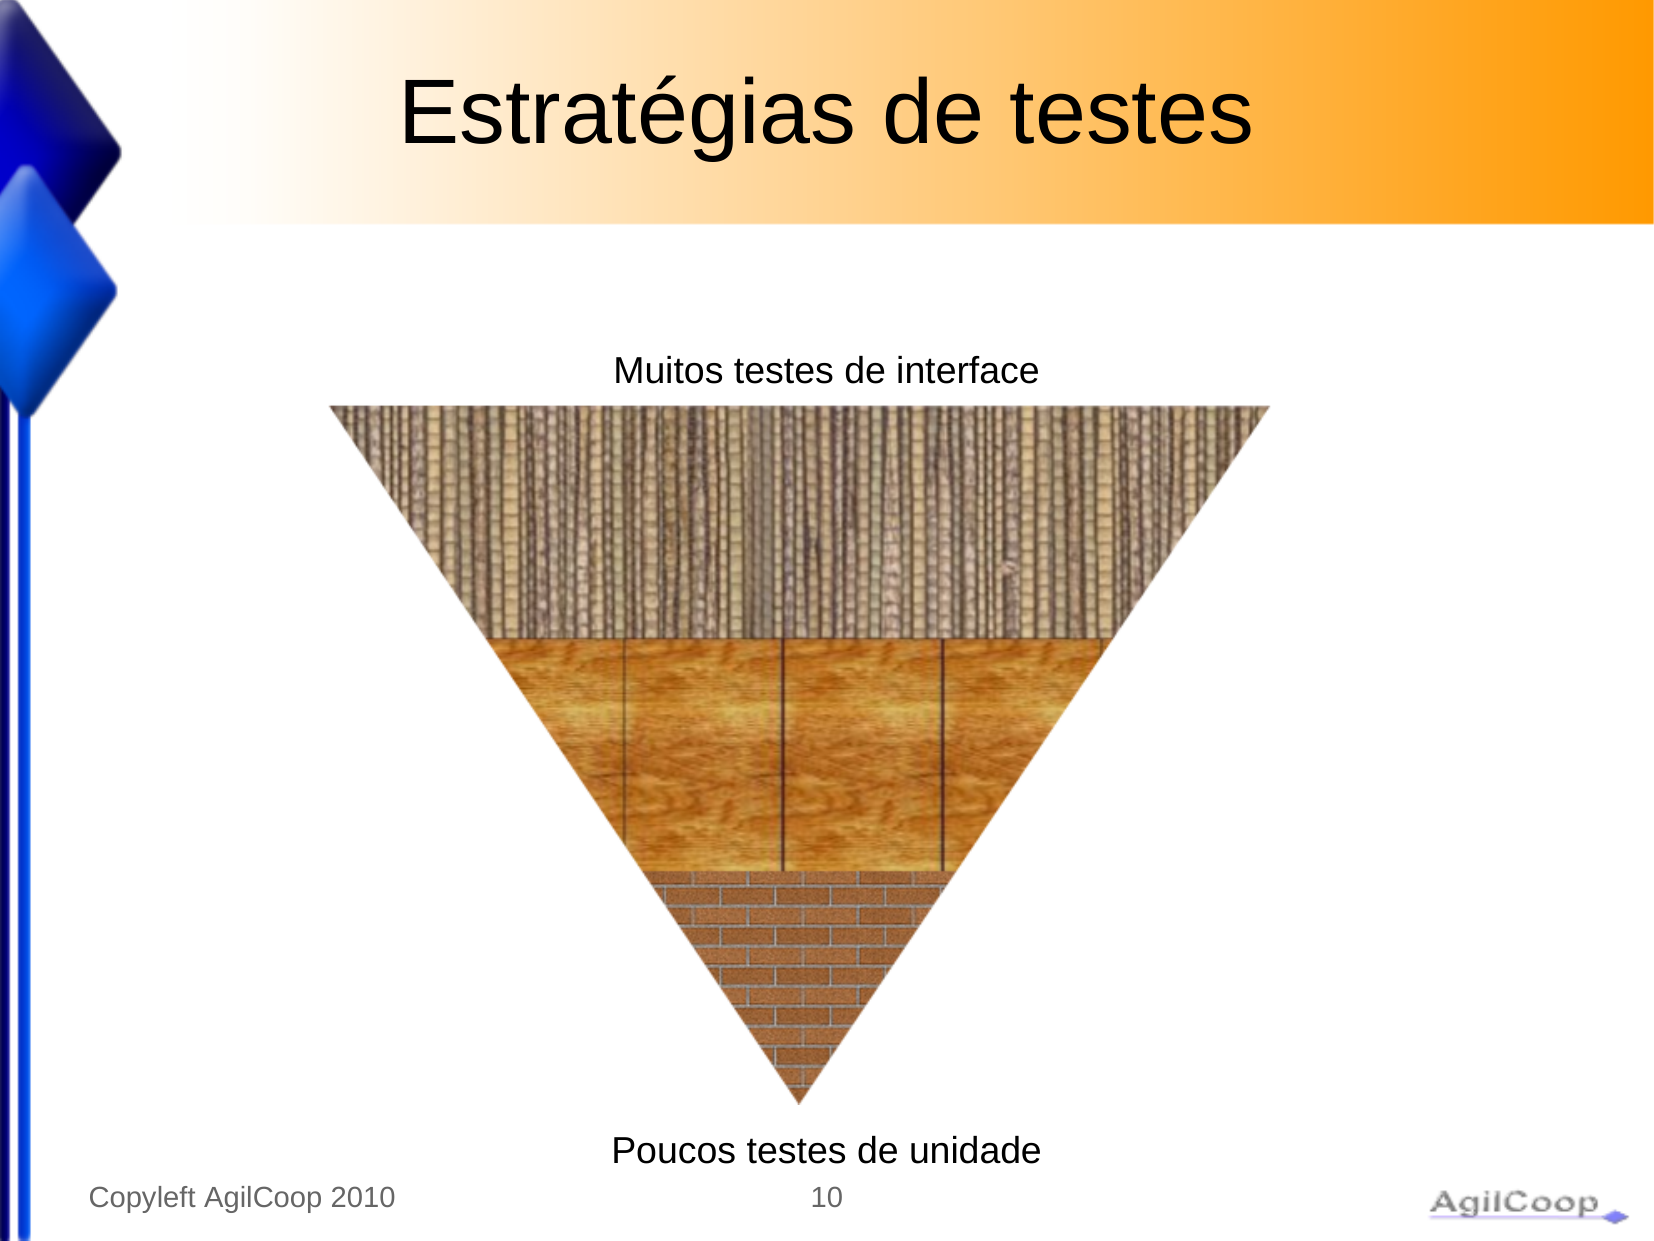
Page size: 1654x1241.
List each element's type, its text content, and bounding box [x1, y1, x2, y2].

picture [0, 0, 1654, 1241]
text_box Muitos testes de interface [280, 342, 1374, 401]
text_box Poucos testes de unidade [280, 1122, 1374, 1181]
title Estratégias de testes [82, 8, 1571, 216]
